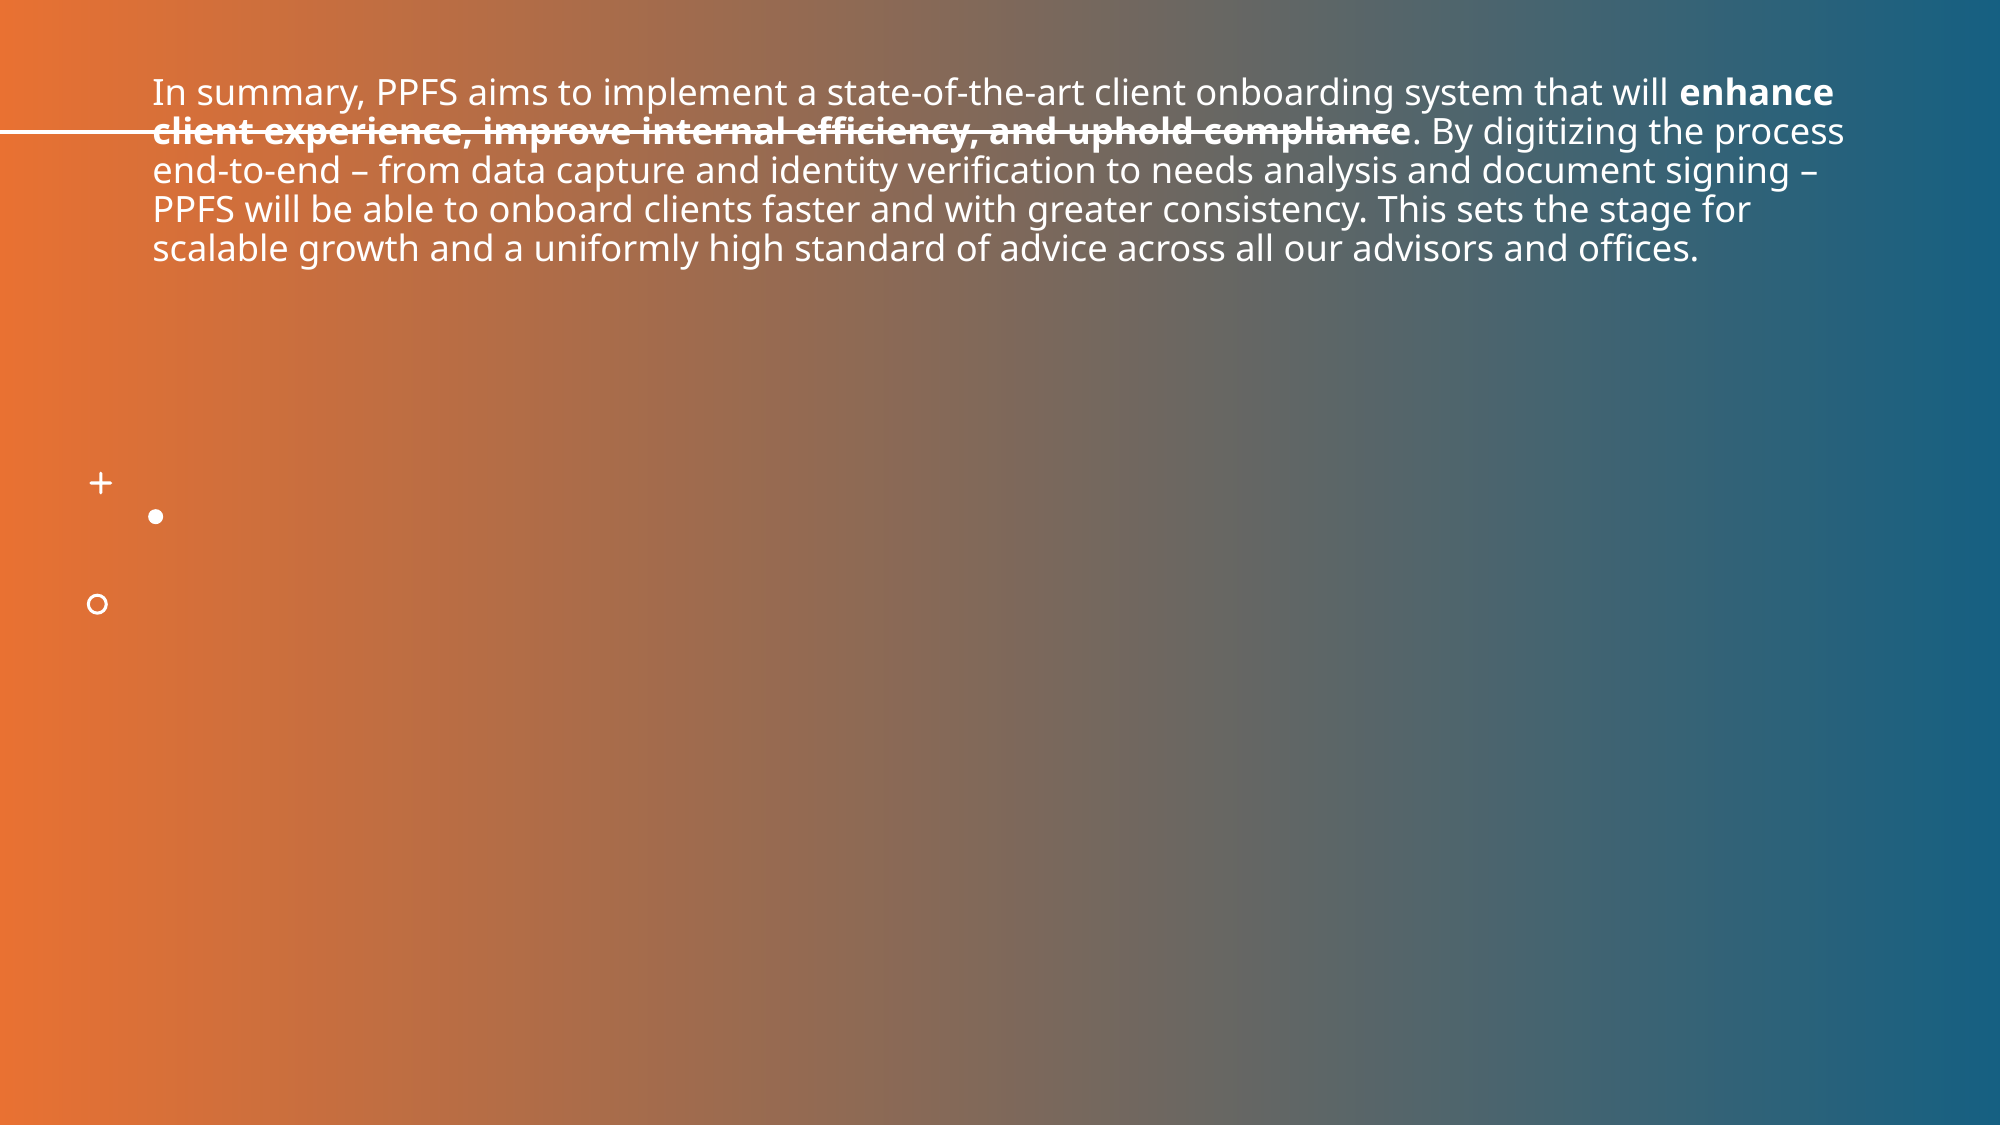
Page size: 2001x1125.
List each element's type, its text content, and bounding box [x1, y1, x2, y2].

text_box [536, 134, 544, 140]
title In summary, PPFS aims to implement a state-of-the-art client onboarding system that will enhance client experience, improve internal efficiency, and uphold compliance. By digitizing the process end-to-end – from data capture and identity verification to needs analysis and document signing – PPFS will be able to onboard clients faster and with greater consistency. This sets the stage for scalable growth and a uniformly high standard of advice across all our advisors and offices. [206, 372, 1794, 840]
text_box [313, 134, 321, 140]
text_box [1144, 134, 1152, 140]
text_box [0, 0, 2000, 1125]
text_box [1041, 134, 1049, 140]
text_box [1075, 134, 1083, 140]
text_box [1229, 134, 1237, 140]
text_box [1288, 134, 1296, 140]
text_box [1098, 134, 1106, 140]
text_box [1178, 134, 1186, 140]
text_box [574, 134, 582, 140]
